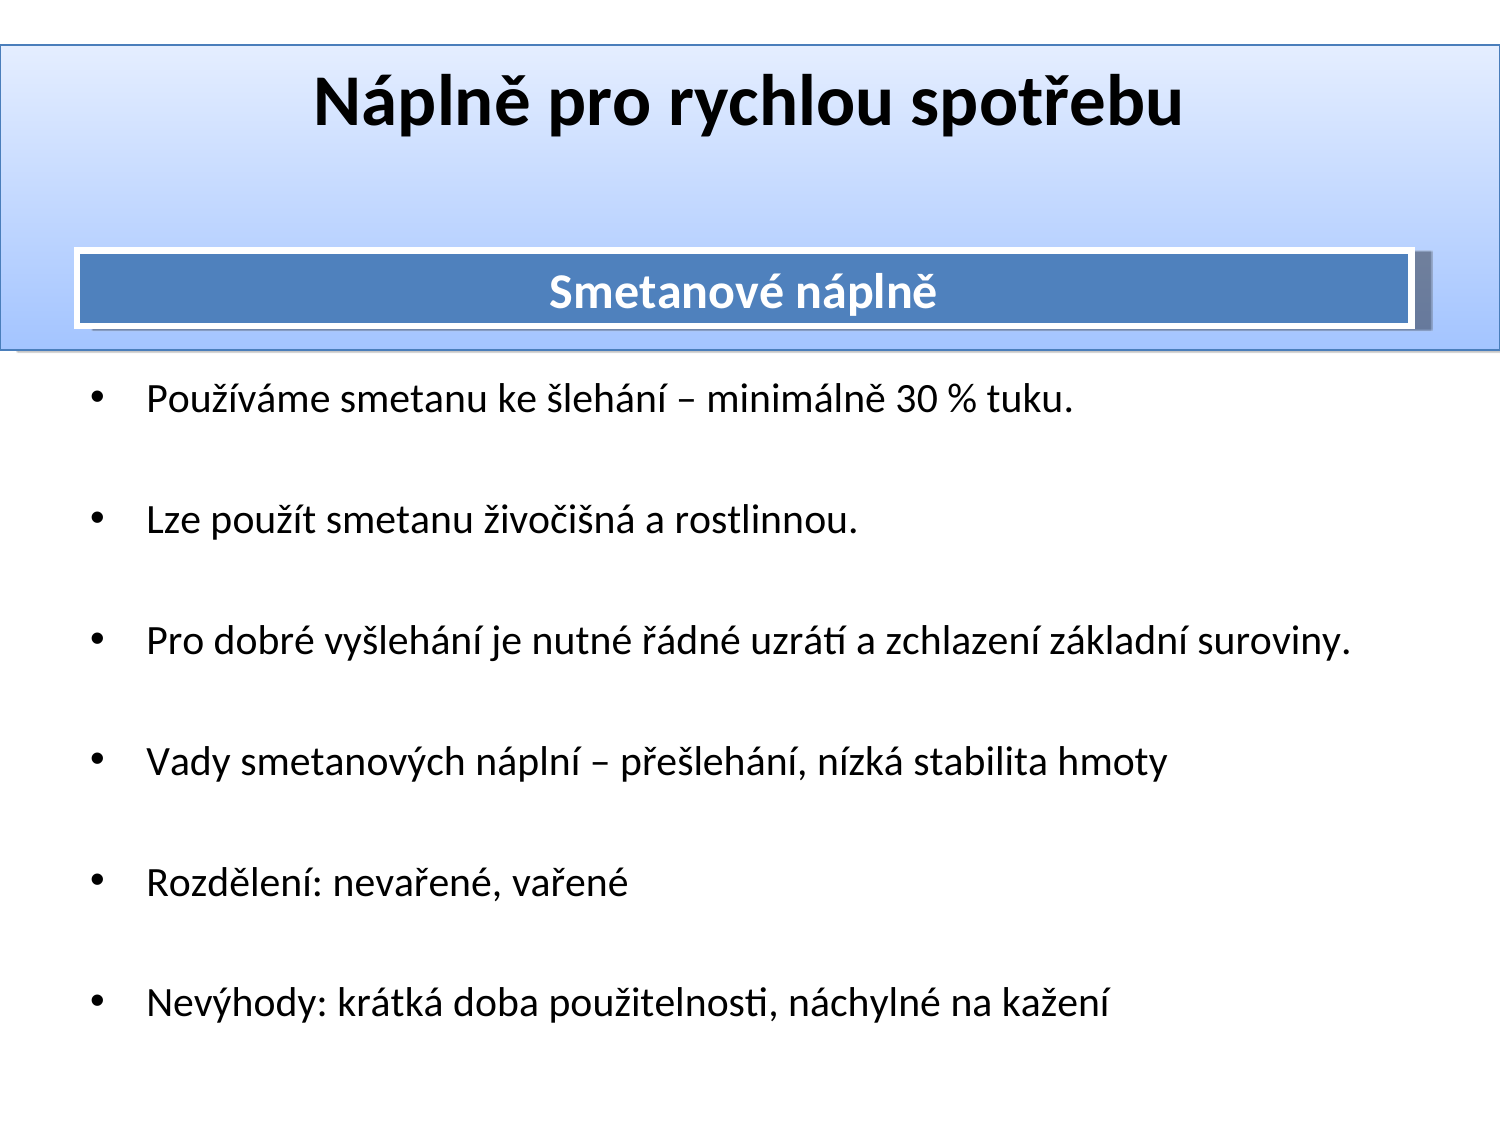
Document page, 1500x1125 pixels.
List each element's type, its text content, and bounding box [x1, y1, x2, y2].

list Používáme smetanu ke šlehání – minimálně 30 % tuku. Lze použít smetanu živočišná a rostlinnou. Pro dobré vyšlehání je nutné řádné uzrátí a zchlazení základní suroviny. Vady smetanových náplní – přešlehání, nízká stabilita hmoty Rozdělení: nevařené, vařené Nevýhody: krátká doba použitelnosti, náchylné na kažení [75, 363, 1426, 1107]
text_box Smetanové náplně [76, 250, 1412, 326]
text_box Náplně pro rychlou spotřebu [0, 45, 1500, 351]
